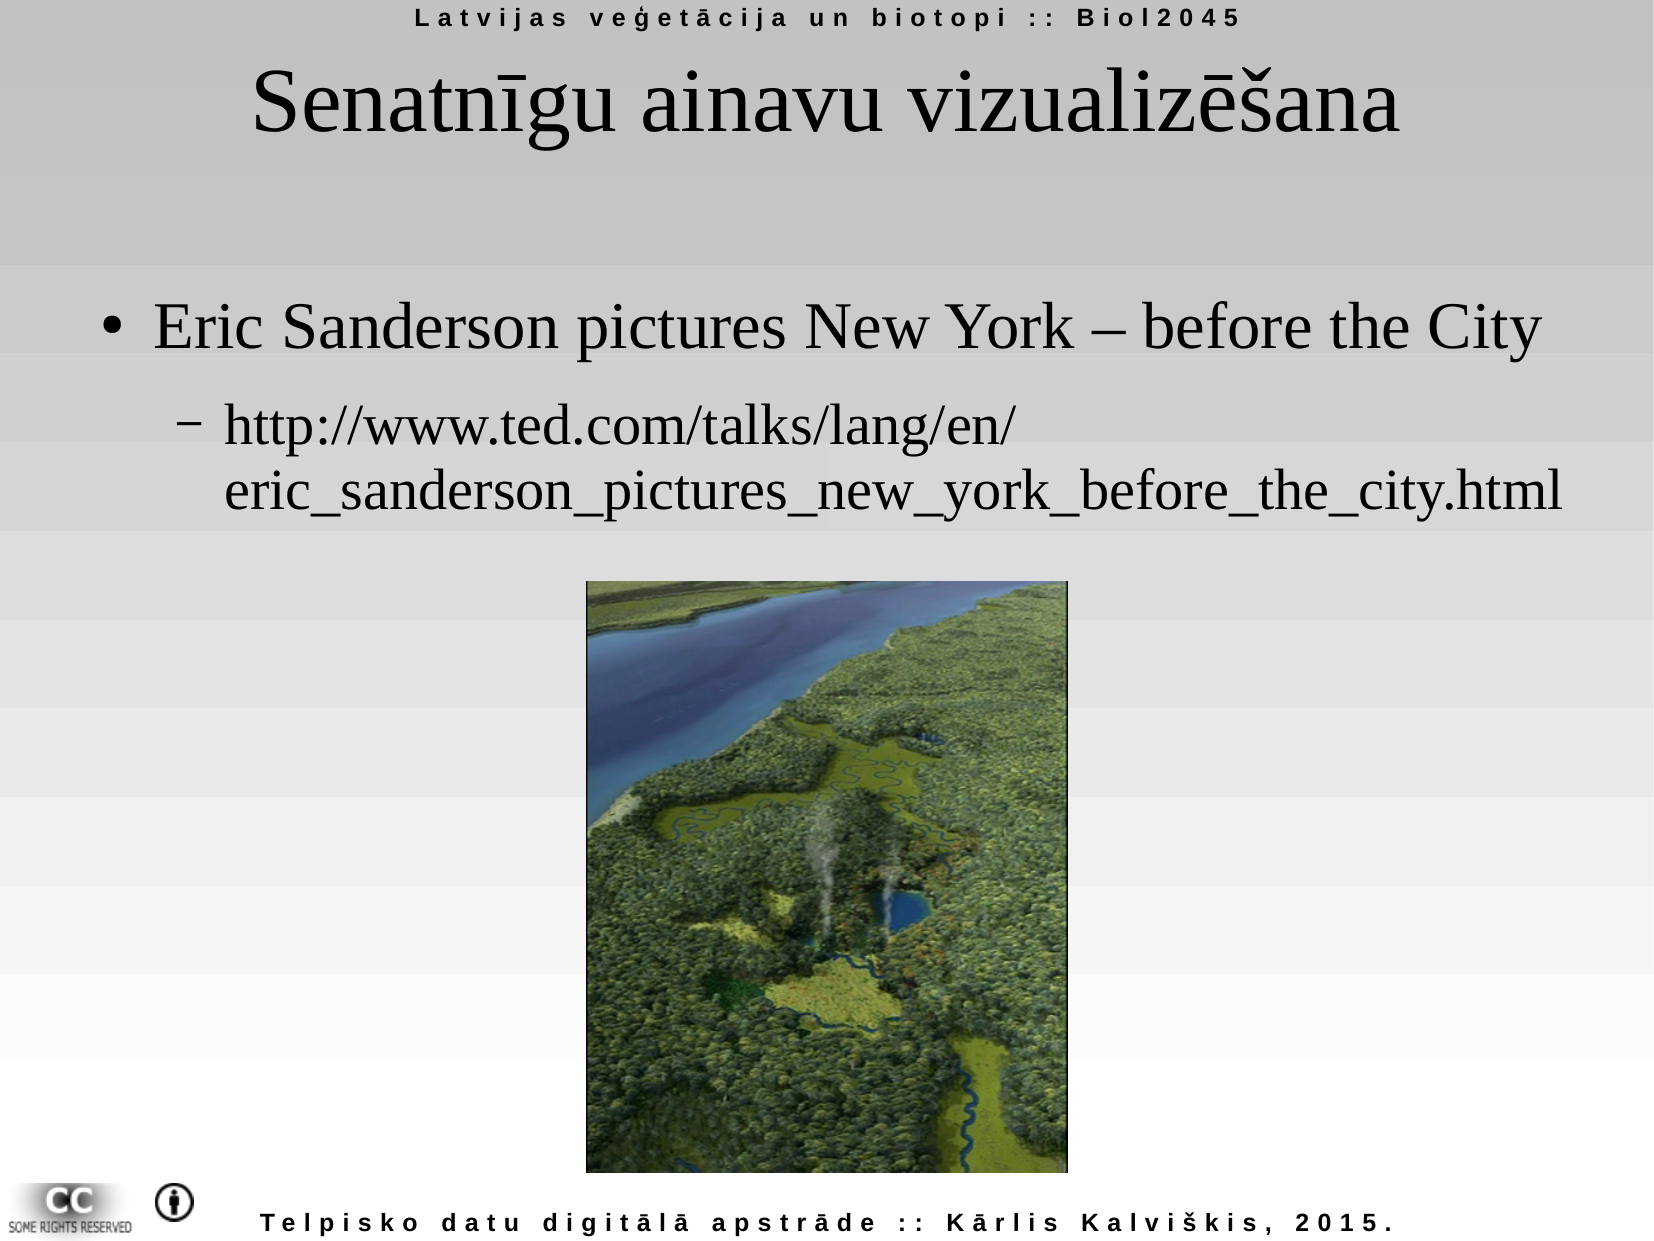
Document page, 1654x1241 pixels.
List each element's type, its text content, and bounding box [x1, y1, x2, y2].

picture [0, 0, 1654, 1241]
list Eric Sanderson pictures New York – before the City http://www.ted.com/talks/lang/en/ eric_sanderson_pictures_new_york_before_the_city.html [82, 289, 1571, 1113]
title Senatnīgu ainavu vizualizēšana [29, 49, 1625, 296]
